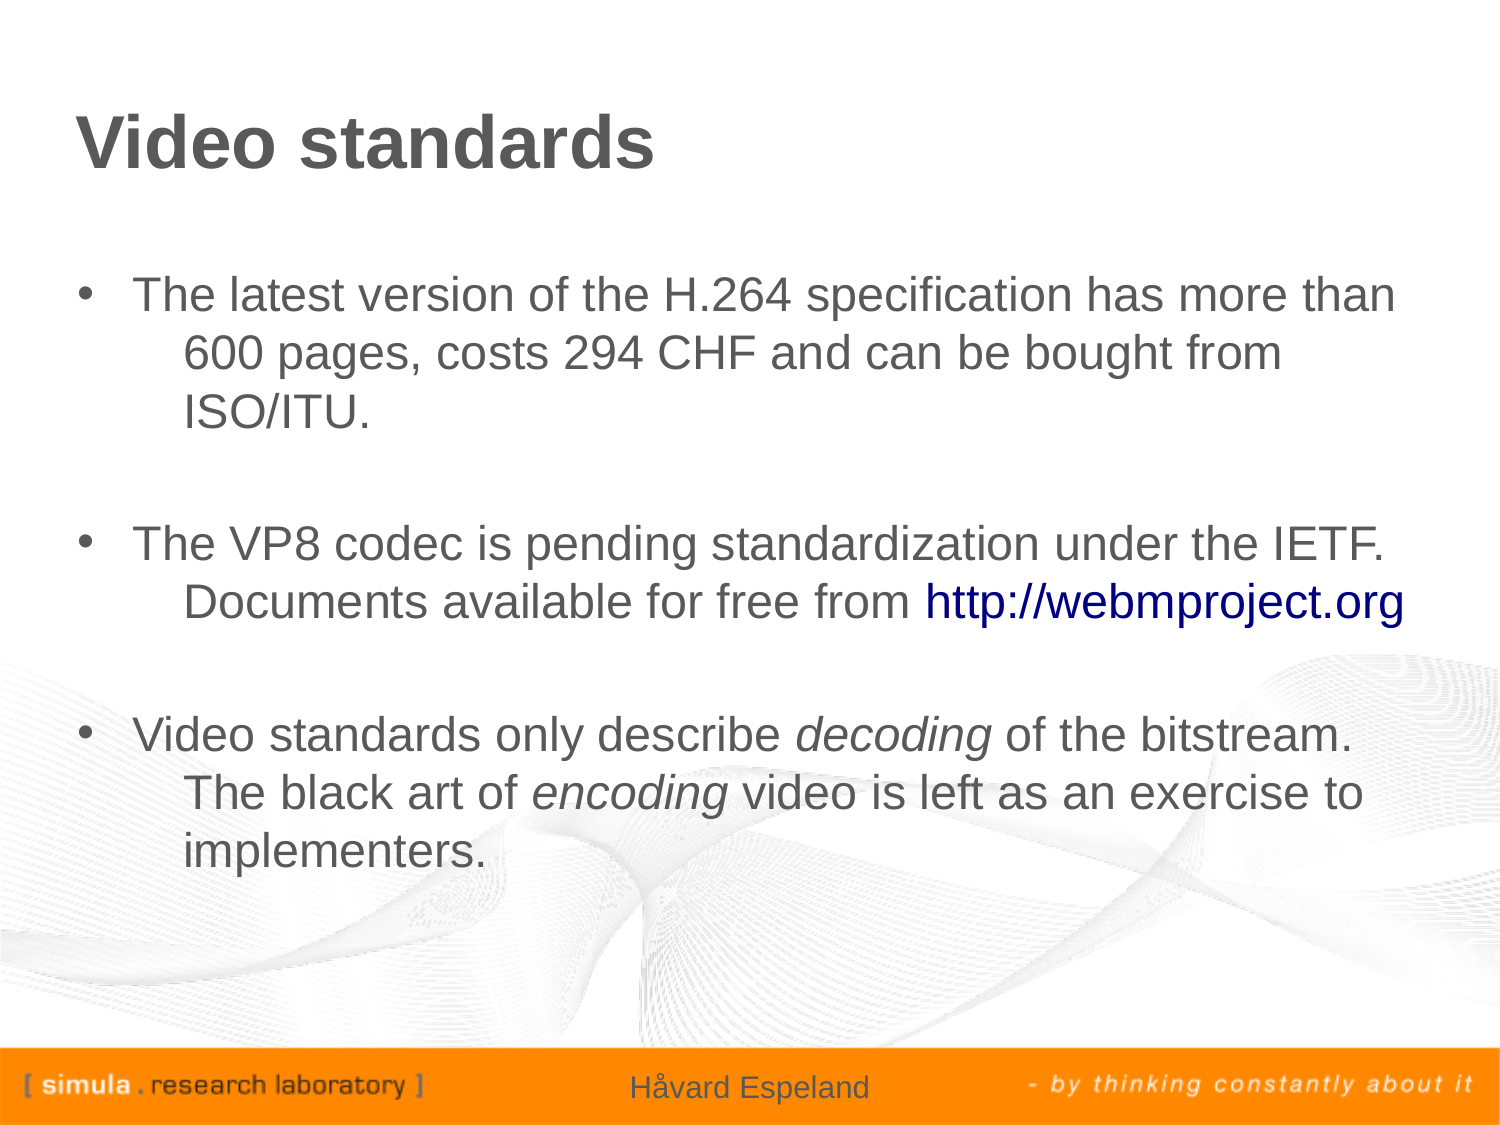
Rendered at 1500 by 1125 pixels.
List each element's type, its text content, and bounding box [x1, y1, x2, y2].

list The latest version of the H.264 specification has more than 600 pages, costs 294 CHF and can be bought from ISO/ITU. The VP8 codec is pending standardization under the IETF. Documents available for free from http://webmproject.org Video standards only describe decoding of the bitstream. The black art of encoding video is left as an exercise to implementers. [75, 263, 1425, 916]
picture [0, 654, 1500, 1125]
title Video standards [75, 52, 1425, 226]
